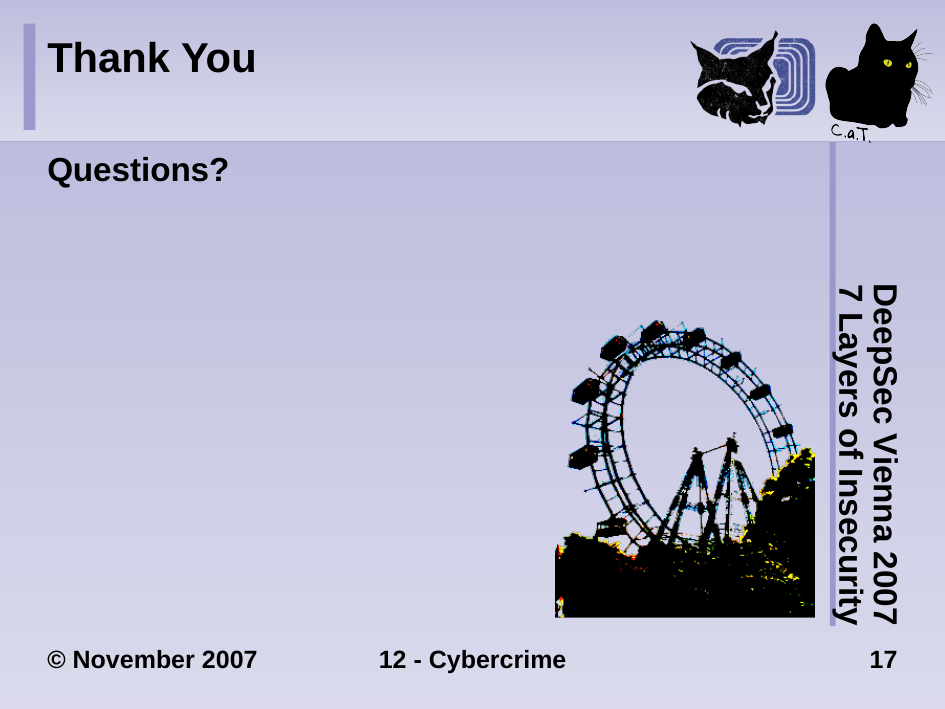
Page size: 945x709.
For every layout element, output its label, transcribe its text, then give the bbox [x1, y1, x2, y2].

list Questions? [47, 153, 815, 634]
picture [685, 23, 934, 143]
title Thank You [47, 37, 813, 130]
